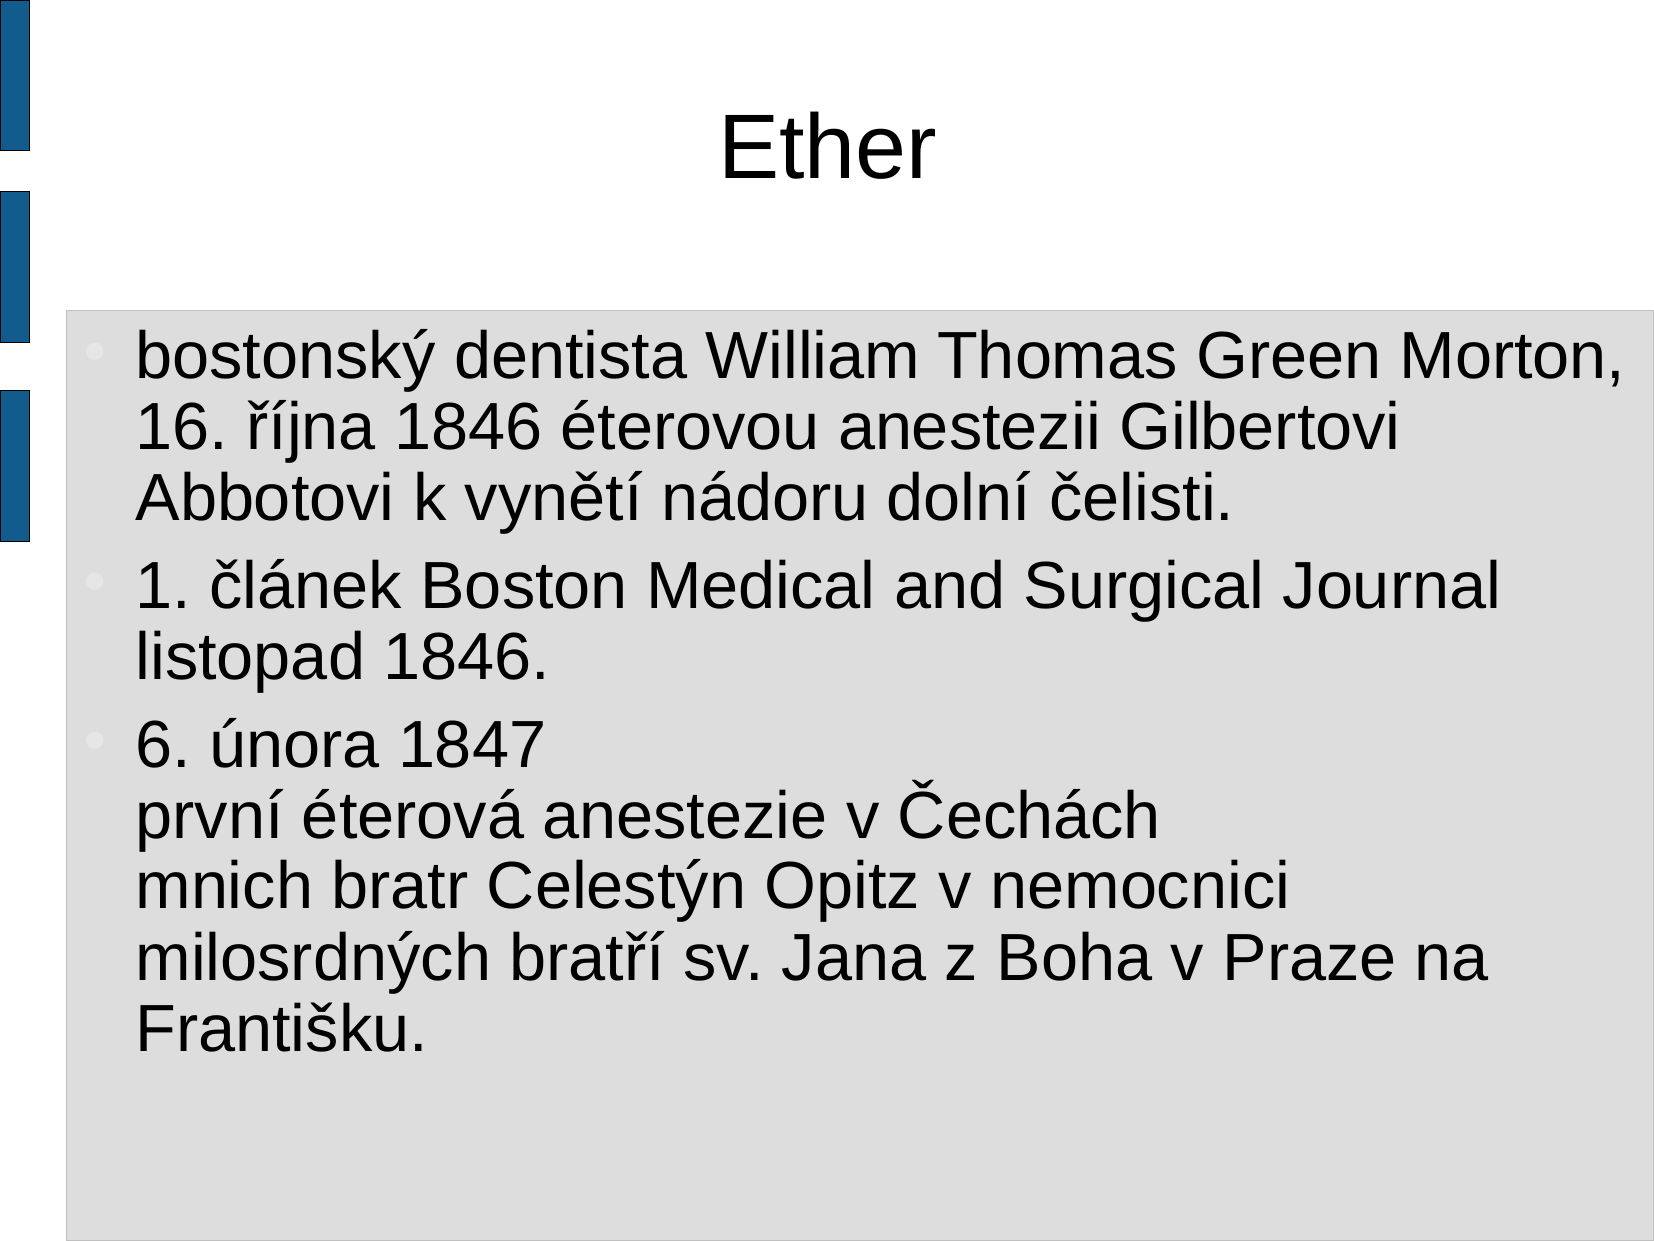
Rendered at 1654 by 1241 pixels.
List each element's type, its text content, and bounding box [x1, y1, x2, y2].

list bostonský dentista William Thomas Green Morton, 16. října 1846 éterovou anestezii Gilbertovi Abbotovi k vynětí nádoru dolní čelisti. 1. článek Boston Medical and Surgical Journal listopad 1846. 6. února 1847 první éterová anestezie v Čechách mnich bratr Celestýn Opitz v nemocnici milosrdných bratří sv. Jana z Boha v Praze na Františku. [66, 322, 1642, 1191]
title Ether [121, 46, 1534, 254]
